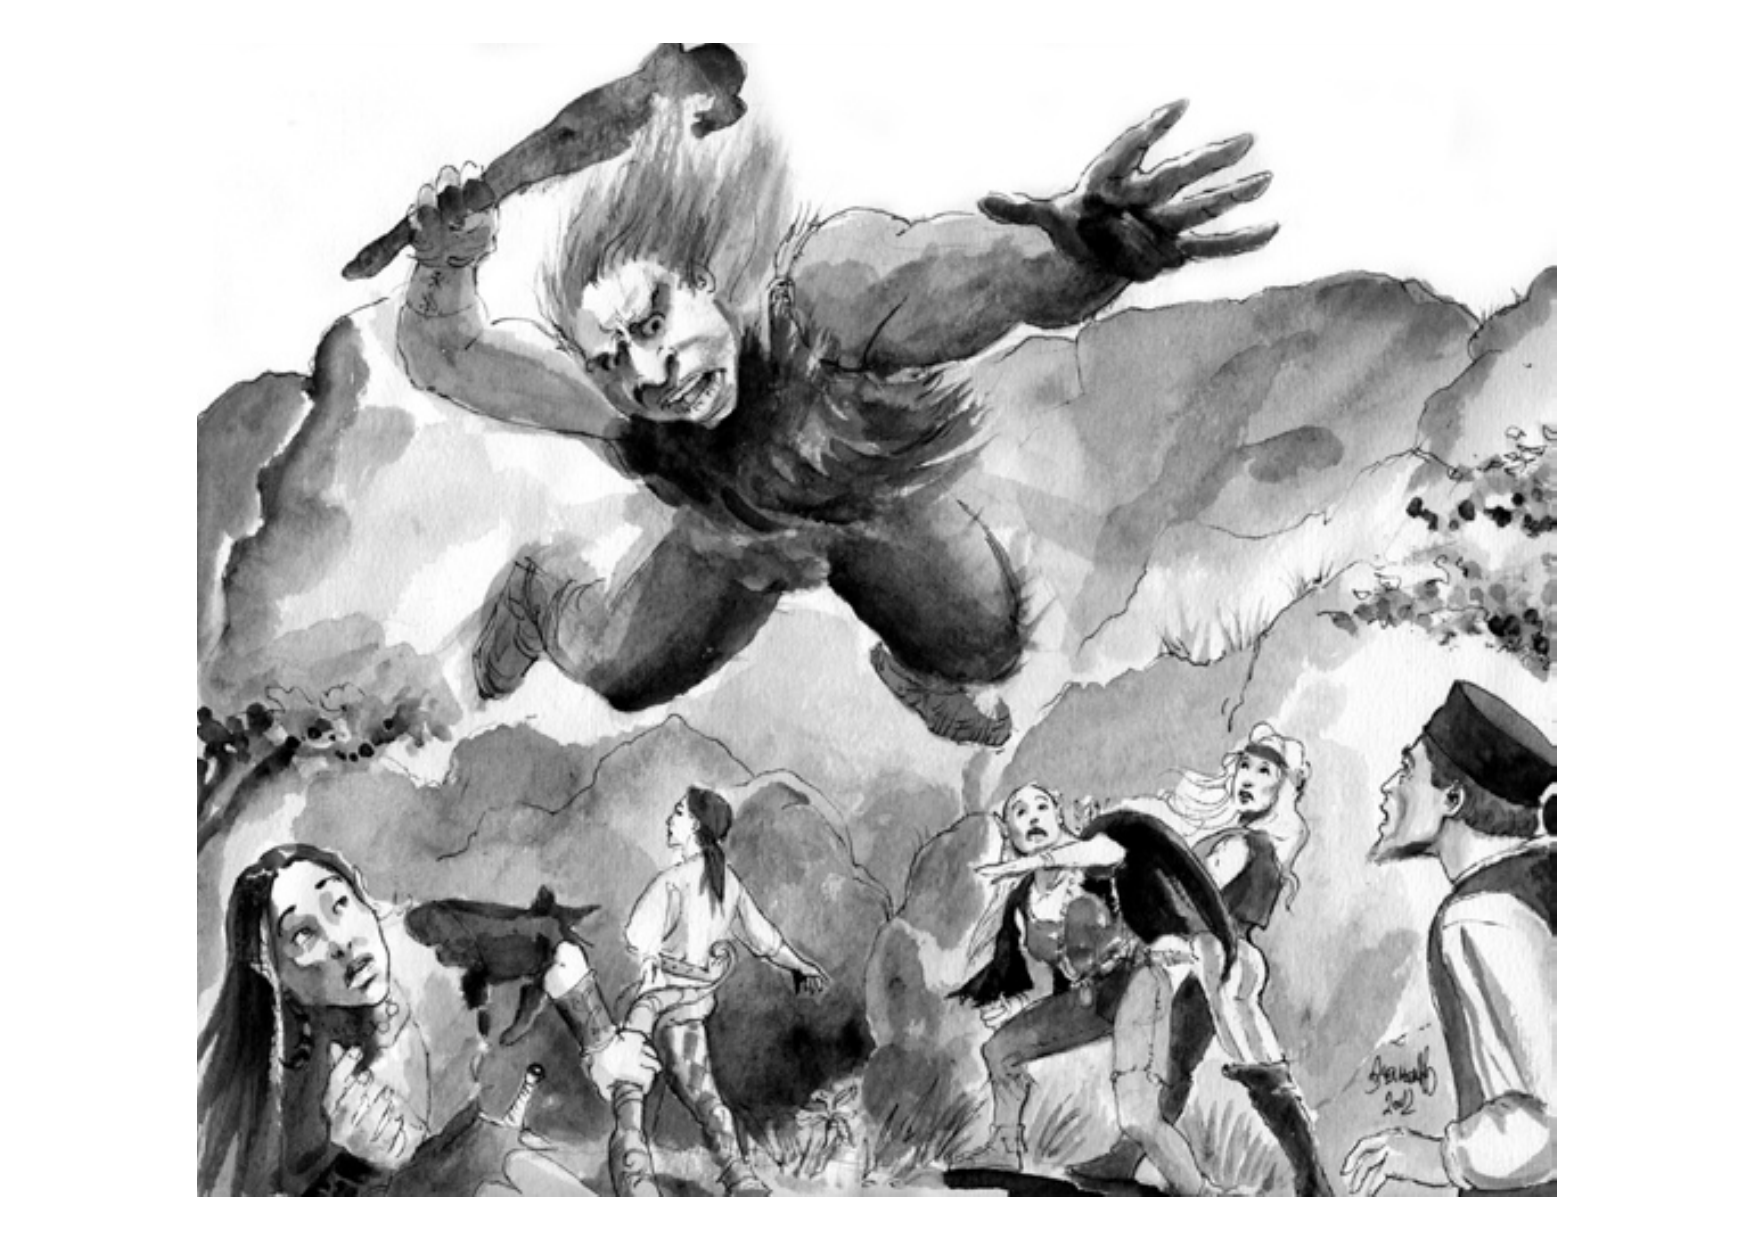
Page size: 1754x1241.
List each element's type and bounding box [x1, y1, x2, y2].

picture [197, 43, 1557, 1197]
